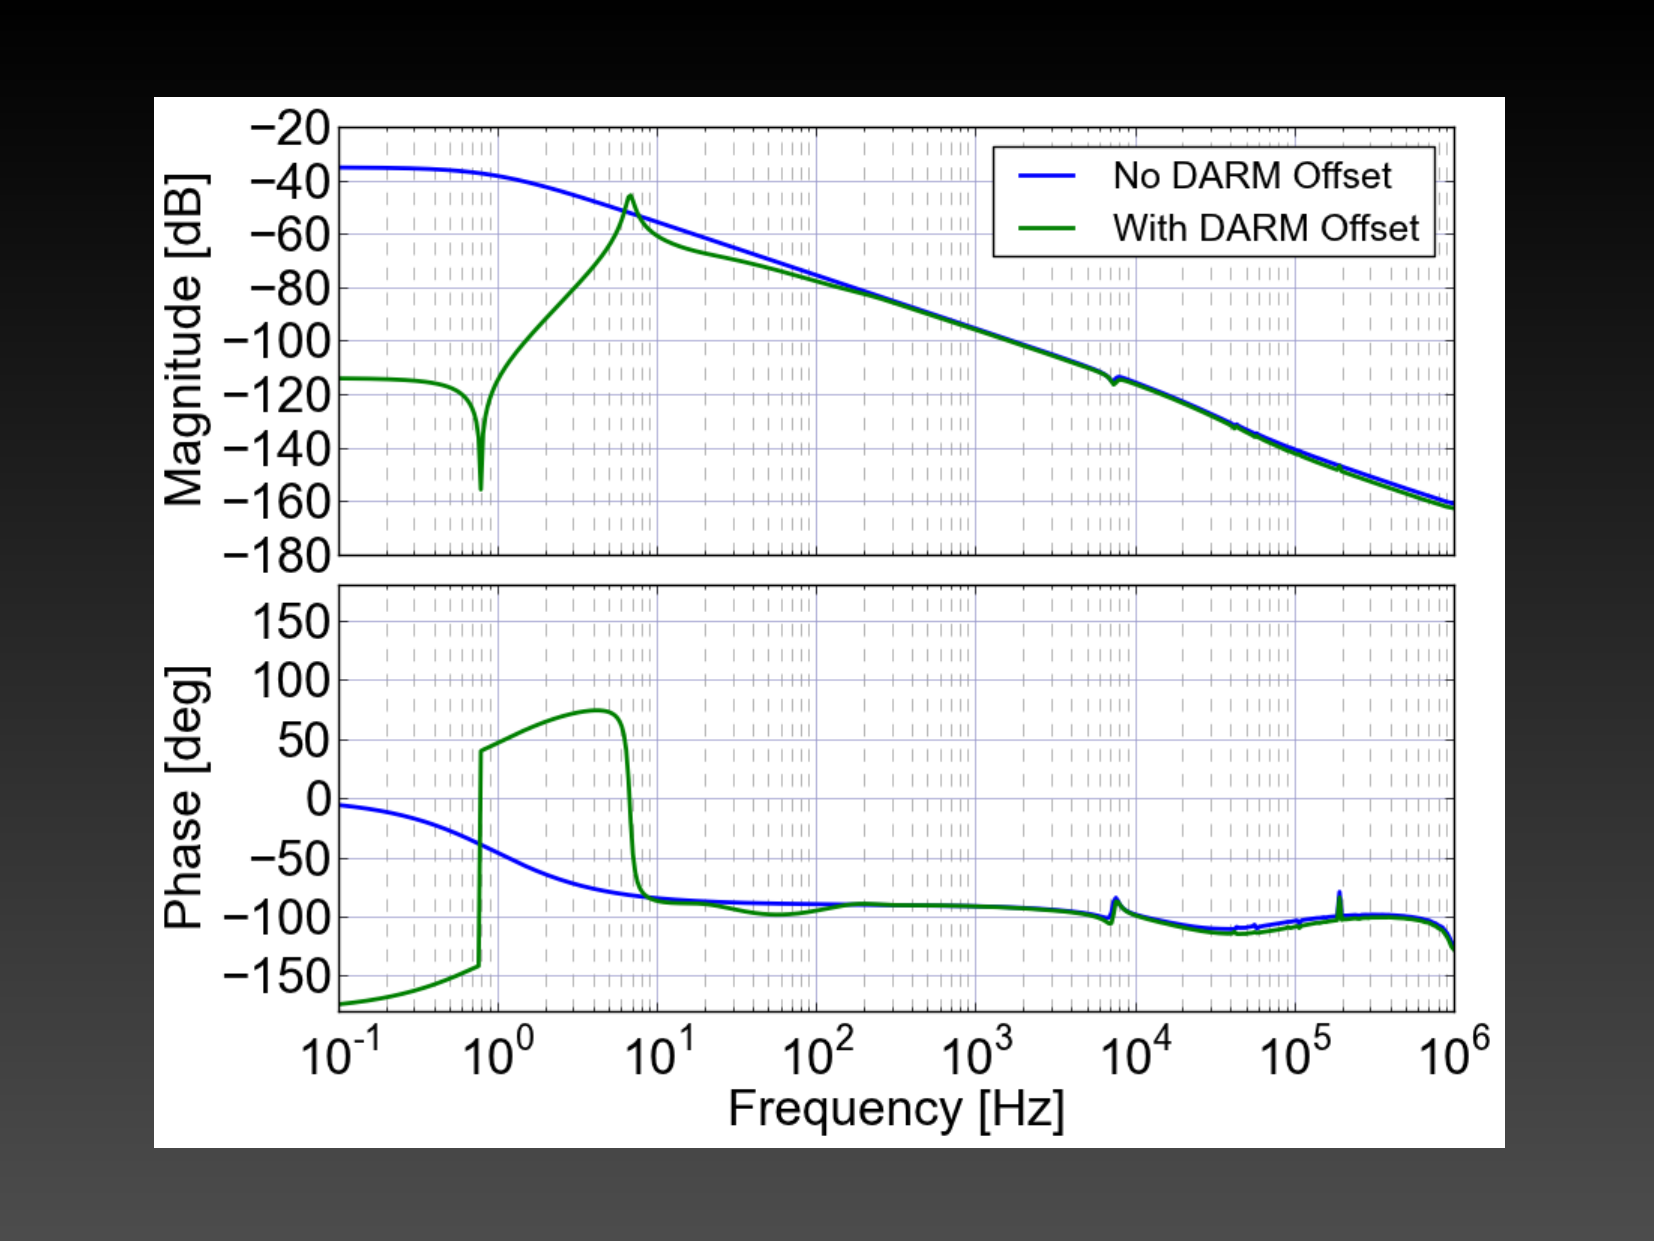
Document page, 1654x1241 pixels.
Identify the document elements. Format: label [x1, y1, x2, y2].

picture [154, 97, 1505, 1148]
